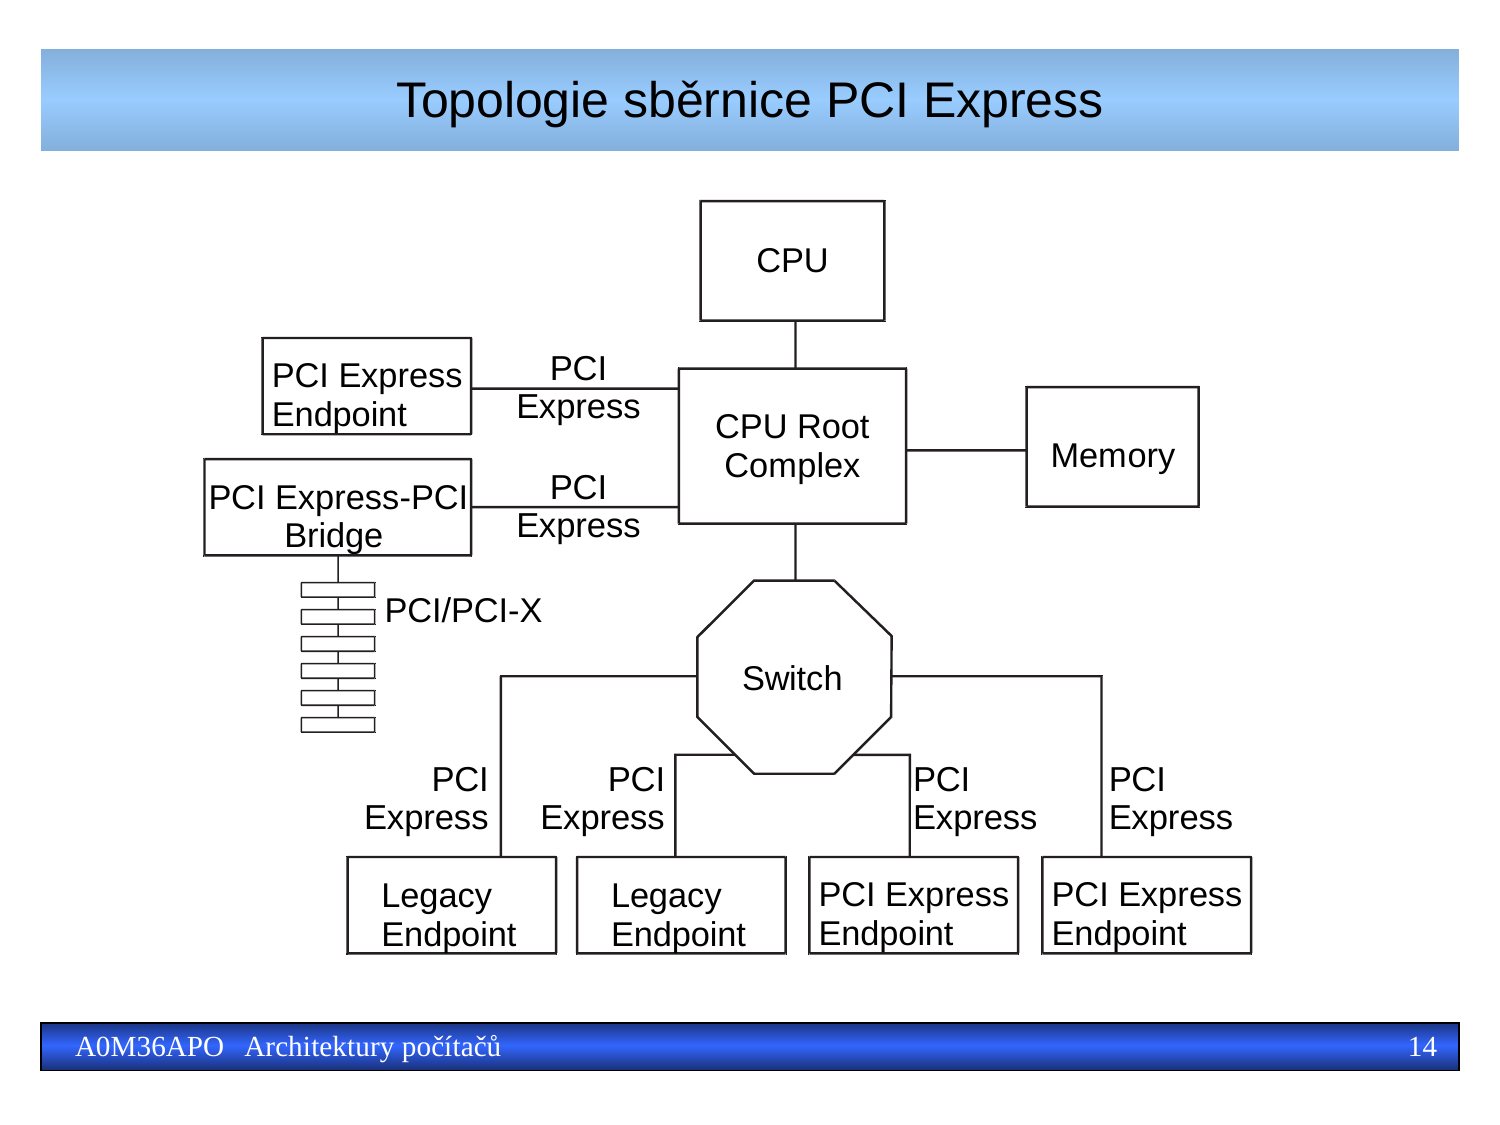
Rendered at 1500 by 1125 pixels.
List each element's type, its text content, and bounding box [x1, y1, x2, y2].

title Topologie sběrnice PCI Express [41, 49, 1459, 151]
chart [169, 199, 1319, 1000]
